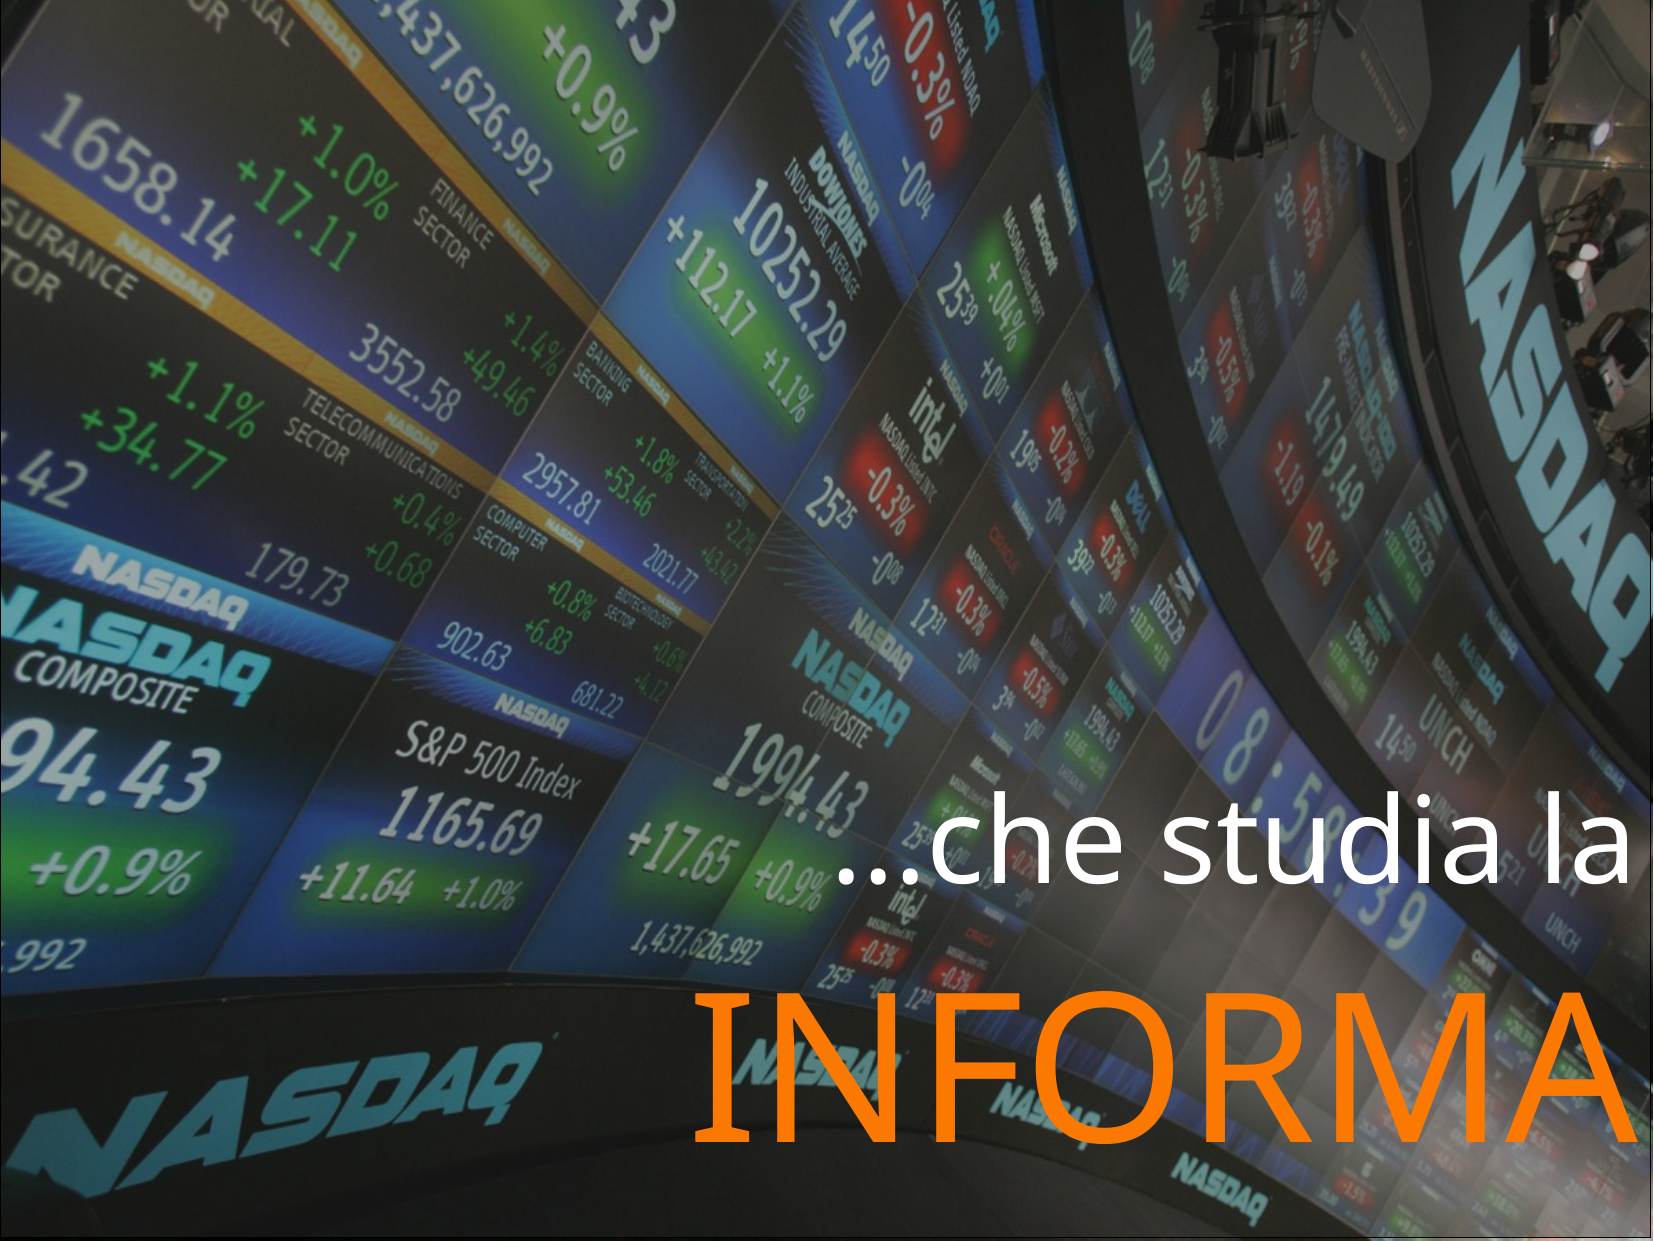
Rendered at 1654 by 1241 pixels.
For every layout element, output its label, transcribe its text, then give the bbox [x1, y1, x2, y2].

text_box [0, 0, 1651, 225]
text_box ...che studia la INFORMAZIONE [603, 747, 1653, 757]
picture [0, 989, 1653, 1241]
